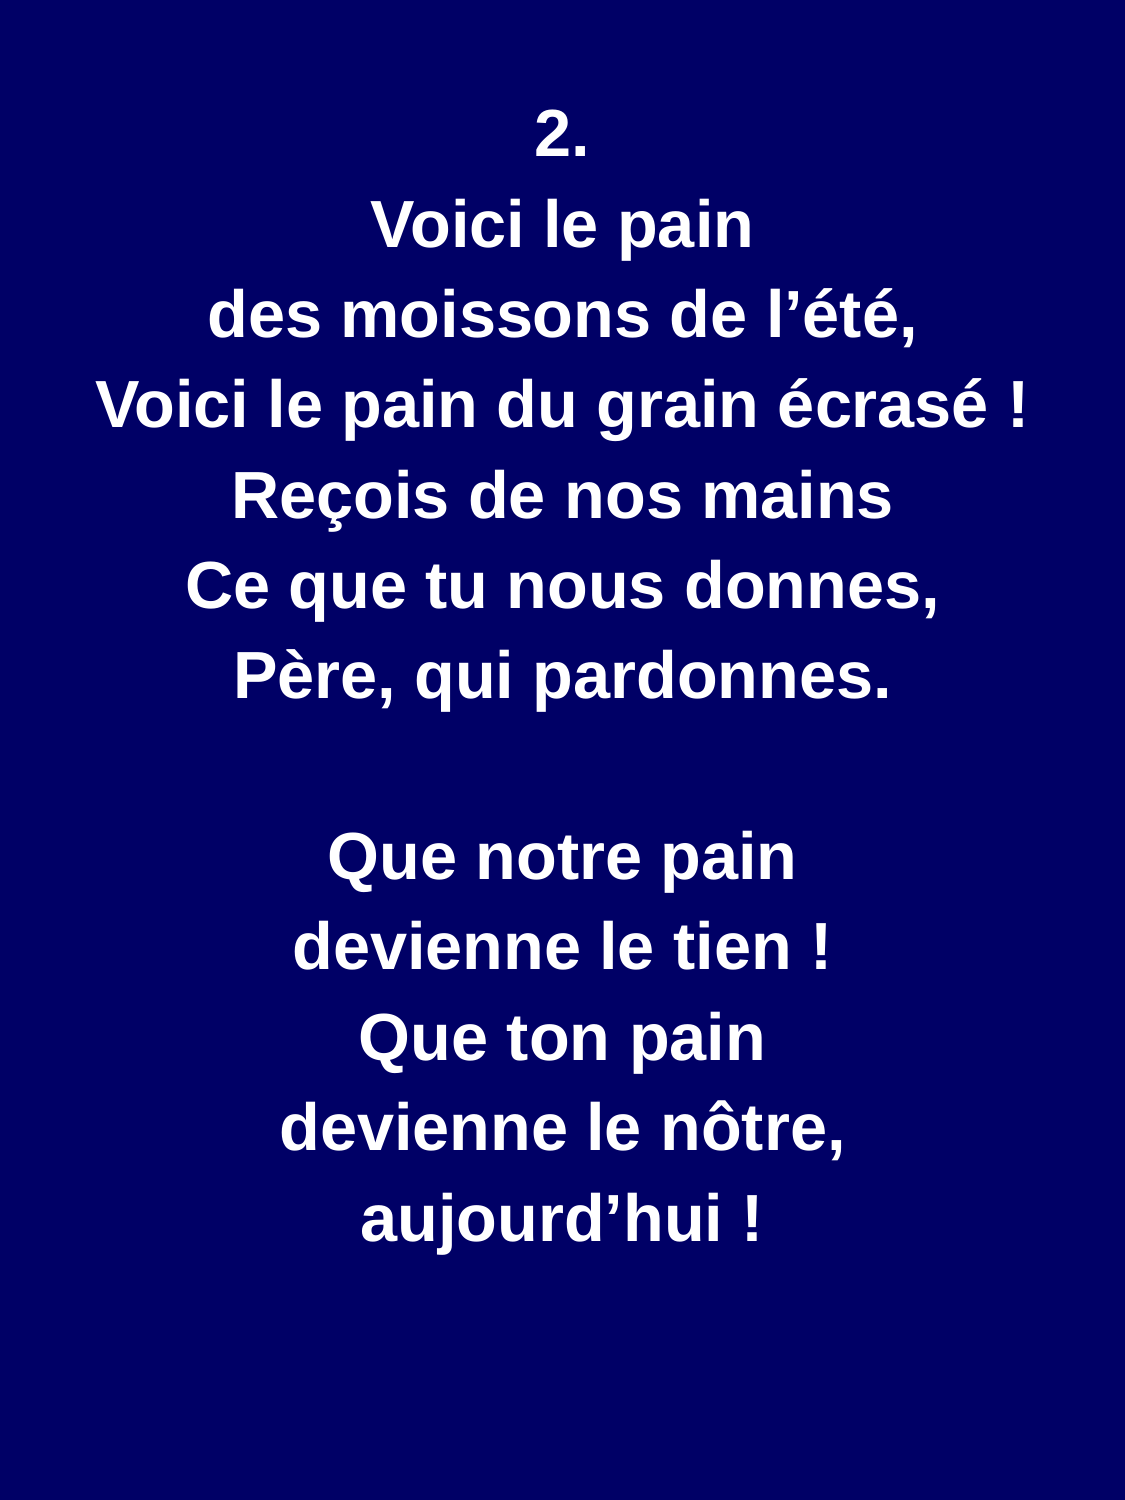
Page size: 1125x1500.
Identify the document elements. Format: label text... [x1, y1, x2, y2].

text_box 2. Voici le pain des moissons de l’été, Voici le pain du grain écrasé ! Reçois de nos mains Ce que tu nous donnes, Père, qui pardonnes. Que notre pain devienne le tien ! Que ton pain devienne le nôtre, aujourd’hui ! [0, 82, 1125, 1471]
